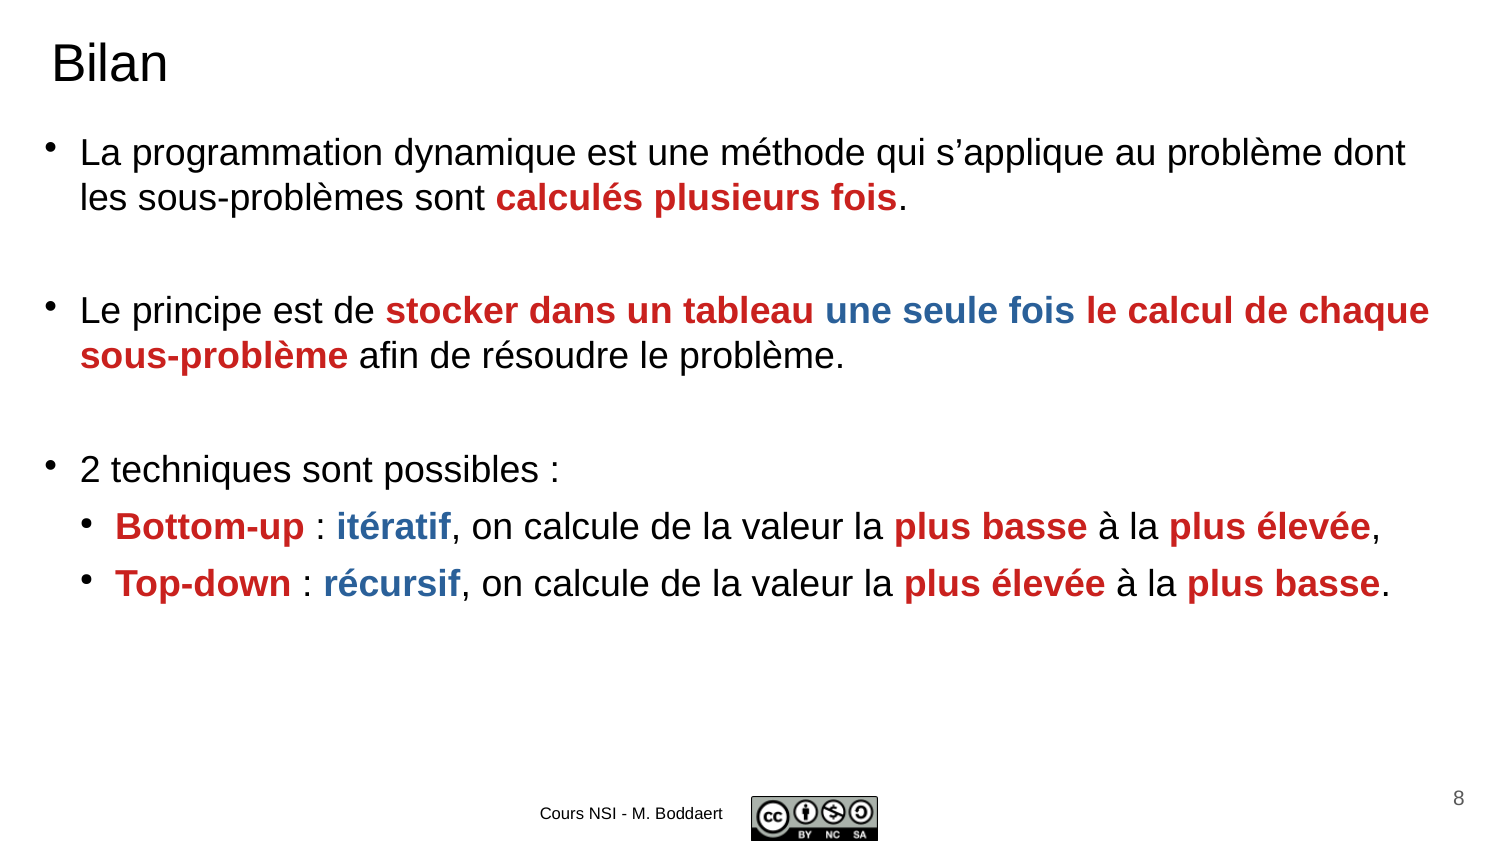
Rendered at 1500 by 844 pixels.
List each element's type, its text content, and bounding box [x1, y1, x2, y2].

text_box La programmation dynamique est une méthode qui s’applique au problème dont les sous-problèmes sont calculés plusieurs fois. Le principe est de stocker dans un tableau une seule fois le calcul de chaque sous-problème afin de résoudre le problème. 2 techniques sont possibles : Bottom-up : itératif, on calcule de la valeur la plus basse à la plus élevée, Top-down : récursif, on calcule de la valeur la plus élevée à la plus basse. [29, 120, 1477, 760]
picture [751, 796, 878, 841]
title Bilan [51, 13, 1449, 108]
slide_number <numéro> [1389, 764, 1480, 830]
